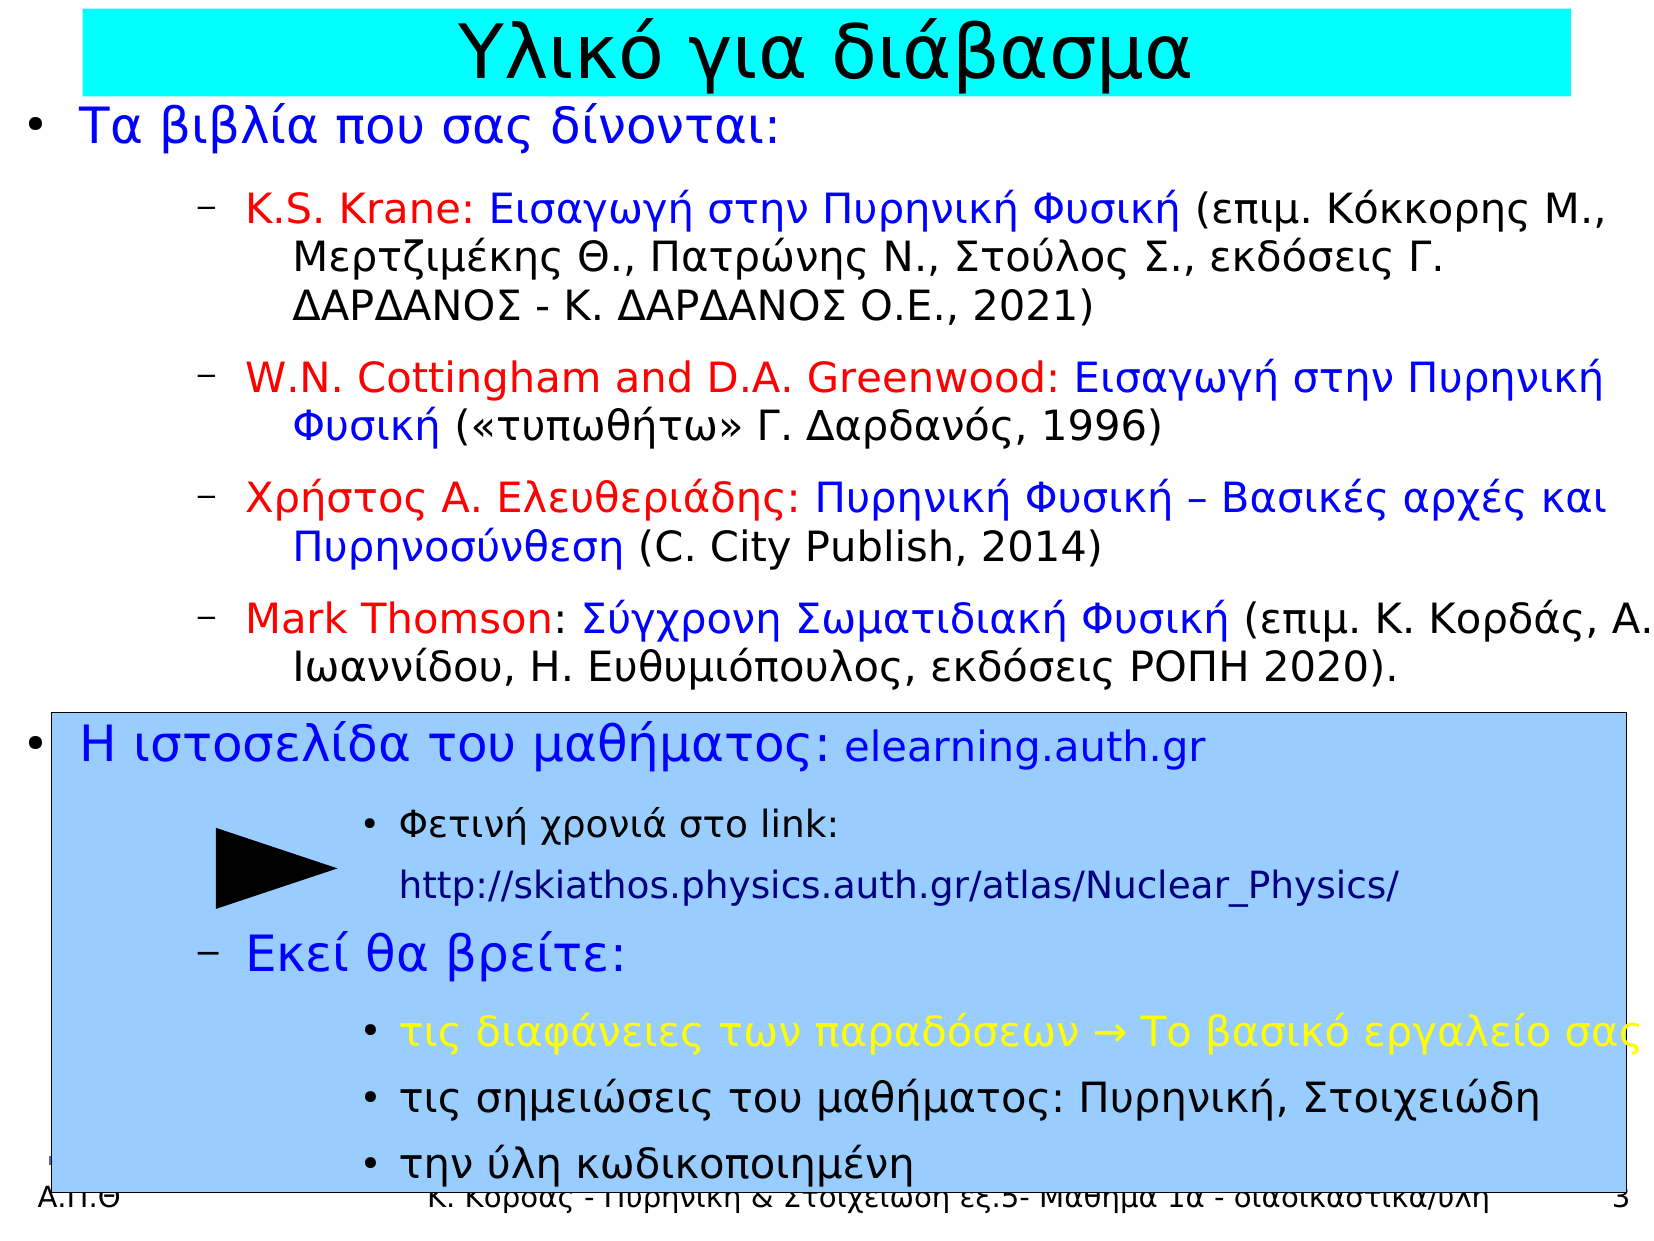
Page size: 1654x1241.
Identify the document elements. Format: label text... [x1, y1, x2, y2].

title Υλικό για διάβασμα [82, 8, 1571, 96]
list Τα βιβλία που σας δίνονται: K.S. Krane: Εισαγωγή στην Πυρηνική Φυσική (επιμ. Κόκκορης M., Μερτζιμέκης Θ., Πατρώνης Ν., Στούλος Σ., εκδόσεις Γ. ΔΑΡΔΑΝΟΣ - Κ. ΔΑΡΔΑΝΟΣ Ο.Ε., 2021) W.N. Cottingham and D.A. Greenwood: Εισαγωγή στην Πυρηνική Φυσική («τυπωθήτω» Γ. ∆αρδανός, 1996) Χρήστος Α. Ελευθεριάδης: Πυρηνική Φυσική – Βασικές αρχές και Πυρηνοσύνθεση (C. City Publish, 2014) Mark Thomson: Σύγχρονη Σωματιδιακή Φυσική (επιμ. Κ. Κορδάς, Α. Ιωαννίδου, Η. Ευθυμιόπουλος, εκδόσεις ΡΟΠΗ 2020). Η ιστοσελίδα του μαθήματος: elearning.auth.gr Φετινή χρονιά στο link: http://skiathos.physics.auth.gr/atlas/Nuclear_Physics/ Εκεί θα βρείτε: τις διαφάνειες των παραδόσεων → Το βασικό εργαλείο σας τις σημειώσεις του μαθήματος: Πυρηνική, Στοιχειώδη την ύλη κωδικοποιημένη [8, 96, 1654, 1189]
text_box [51, 1189, 1627, 1193]
